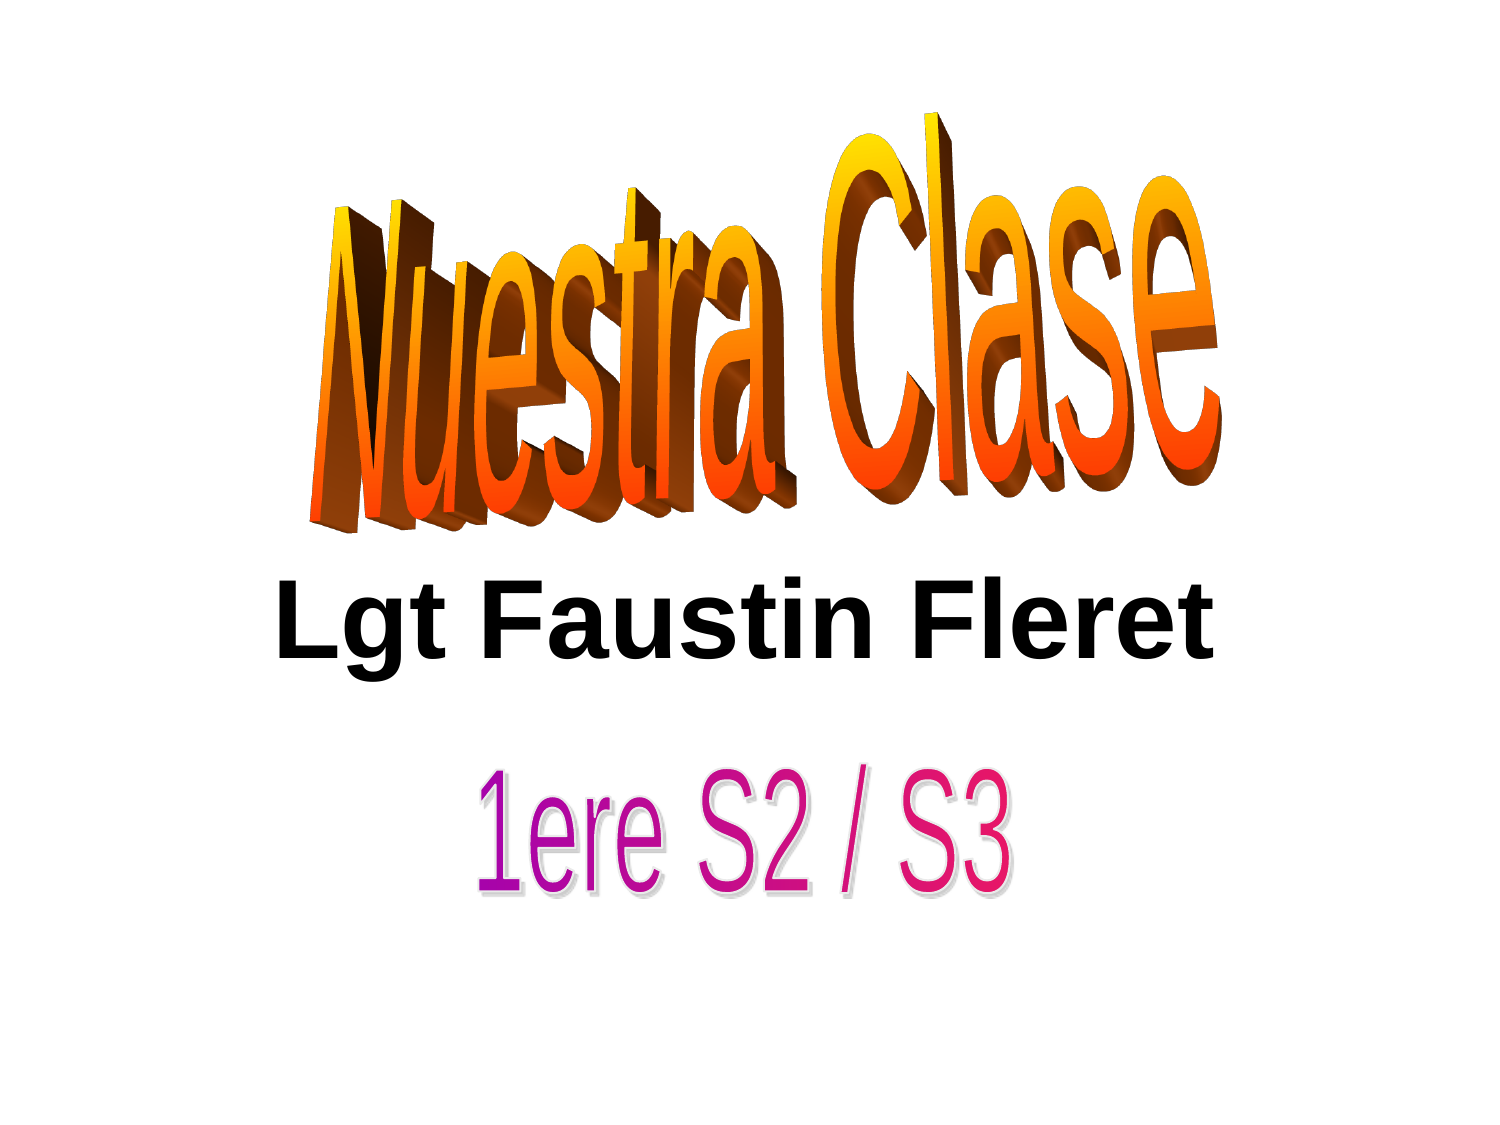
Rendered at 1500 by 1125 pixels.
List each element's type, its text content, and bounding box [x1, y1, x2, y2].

text_box 1ere S2 / S3 [698, 767, 755, 894]
text_box Lgt Faustin Fleret [257, 539, 1231, 689]
text_box 1ere S2 / S3 [586, 796, 611, 892]
text_box 1ere S2 / S3 [899, 767, 956, 894]
text_box 1ere S2 / S3 [763, 767, 809, 892]
text_box 1ere S2 / S3 [616, 796, 663, 894]
text_box 1ere S2 / S3 [478, 769, 521, 892]
text_box 1ere S2 / S3 [840, 763, 868, 894]
text_box 1ere S2 / S3 [529, 796, 576, 894]
text_box 1ere S2 / S3 [963, 767, 1010, 894]
